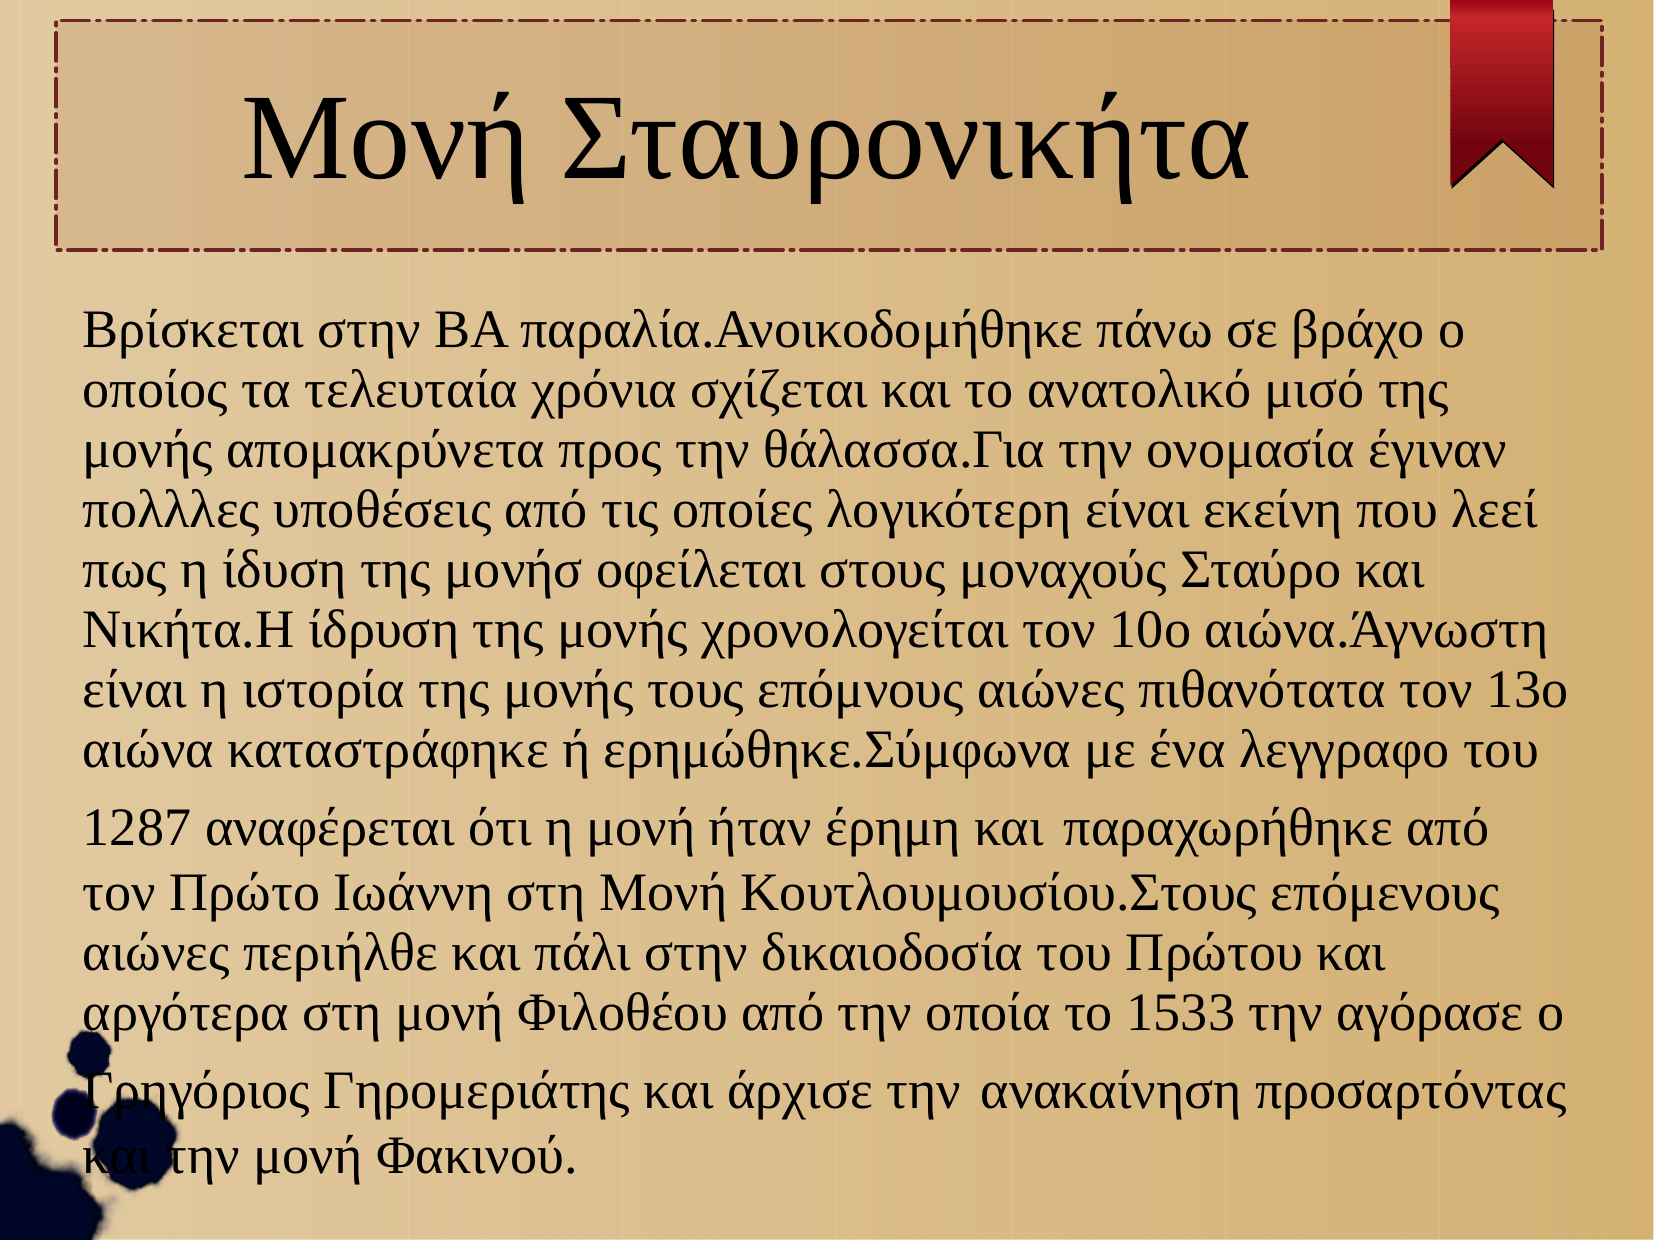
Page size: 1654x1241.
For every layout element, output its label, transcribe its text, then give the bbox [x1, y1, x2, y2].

list Βρίσκεται στην ΒΑ παραλία.Ανοικοδομήθηκε πάνω σε βράχο ο οποίος τα τελευταία χρόνια σχίζεται και το ανατολικό μισό της μονής απομακρύνετα προς την θάλασσα.Για την ονομασία έγιναν πολλλες υποθέσεις από τις οποίες λογικότερη είναι εκείνη που λεεί πως η ίδυση της μονήσ οφείλεται στους μοναχούς Σταύρο και Νικήτα.Η ίδρυση της μονής χρονολογείται τον 10ο αιώνα.Άγνωστη είναι η ιστορία της μονής τους επόμνους αιώνες πιθανότατα τον 13ο αιώνα καταστράφηκε ή ερημώθηκε.Σύμφωνα με ένα λεγγραφο του 1287 αναφέρεται ότι η μονή ήταν έρημη και παραχωρήθηκε από τον Πρώτο Ιωάννη στη Μονή Κουτλουμουσίου.Στους επόμενους αιώνες περιήλθε και πάλι στην δικαιοδοσία του Πρώτου και αργότερα στη μονή Φιλοθέου από την οποία το 1533 την αγόρασε ο Γρηγόριος Γηρομεριάτης και άρχισε την ανακαίνηση προσαρτόντας και την μονή Φακινού. [82, 299, 1571, 1019]
title Μονή Σταυρονικήτα [82, 47, 1412, 229]
